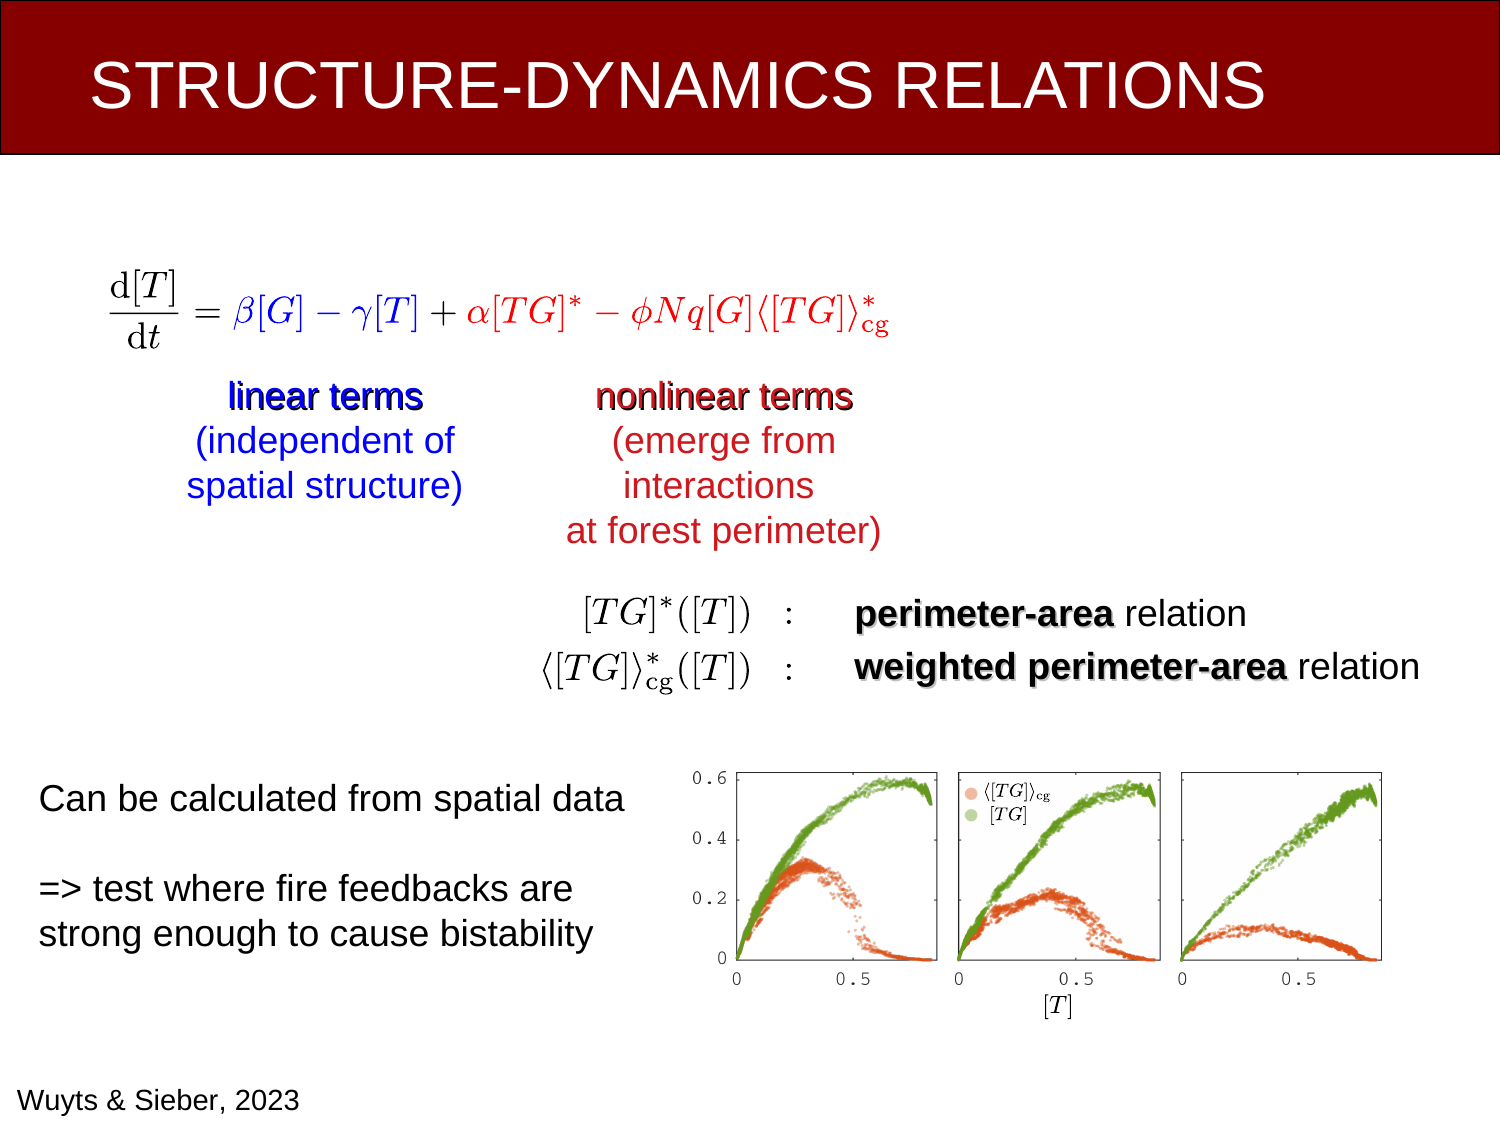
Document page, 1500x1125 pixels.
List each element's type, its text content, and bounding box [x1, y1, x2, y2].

text_box [1045, 994, 1049, 1020]
text_box [260, 294, 266, 333]
text_box [621, 651, 627, 690]
text_box [632, 651, 642, 690]
text_box [745, 294, 751, 333]
text_box [679, 651, 689, 690]
text_box [352, 306, 372, 331]
text_box [494, 294, 500, 333]
text_box [709, 294, 715, 333]
text_box [0, 0, 1500, 154]
text_box [569, 294, 581, 307]
text_box [758, 294, 768, 333]
text_box perimeter-area relation [839, 581, 1269, 634]
text_box [862, 320, 874, 333]
text_box [660, 596, 672, 608]
text_box [773, 294, 779, 333]
text_box [384, 297, 410, 323]
text_box [647, 652, 659, 664]
text_box [863, 294, 874, 307]
text_box [128, 322, 147, 349]
text_box [592, 653, 620, 681]
text_box [1009, 782, 1027, 802]
text_box [233, 296, 254, 330]
text_box [377, 294, 383, 333]
text_box linear terms (independent of spatial structure) [139, 363, 511, 559]
text_box [592, 598, 619, 624]
text_box [467, 306, 489, 324]
text_box [529, 294, 564, 333]
text_box [501, 297, 528, 323]
text_box weighted perimeter-area relation [839, 634, 1450, 740]
text_box [679, 595, 689, 634]
text_box [728, 651, 734, 690]
text_box [632, 296, 652, 331]
text_box [543, 651, 552, 690]
text_box [701, 654, 727, 680]
text_box [557, 651, 564, 690]
text_box [620, 595, 655, 634]
text_box [1029, 782, 1034, 802]
text_box [134, 269, 141, 307]
text_box [1049, 994, 1071, 1020]
picture [693, 771, 1383, 985]
text_box [701, 598, 727, 624]
text_box [740, 595, 749, 634]
text_box [740, 651, 749, 690]
text_box [694, 651, 700, 690]
text_box [694, 595, 700, 634]
text_box [728, 595, 734, 634]
text_box [110, 271, 130, 298]
text_box [716, 296, 744, 324]
text_box [992, 782, 1009, 802]
text_box [991, 806, 995, 825]
text_box [296, 294, 302, 333]
text_box [848, 294, 857, 333]
text_box [411, 294, 417, 333]
text_box [148, 324, 161, 349]
text_box [585, 595, 591, 634]
text_box [875, 320, 889, 338]
text_box [994, 807, 1008, 821]
text_box [984, 782, 990, 802]
text_box [1036, 793, 1050, 803]
text_box [430, 300, 456, 326]
text_box [780, 297, 807, 323]
text_box nonlinear terms (emerge from interactions at forest perimeter) [523, 363, 925, 559]
text_box [688, 306, 704, 330]
text_box [267, 296, 295, 324]
title STRUCTURE-DYNAMICS RELATIONS [74, 3, 1425, 160]
text_box [168, 269, 174, 307]
text_box [141, 272, 168, 298]
text_box [564, 654, 591, 680]
text_box Can be calculated from spatial data => test where fire feedbacks are strong enough to cause bistability [23, 766, 676, 962]
text_box [659, 677, 673, 695]
text_box [653, 297, 686, 323]
text_box [808, 294, 843, 333]
text_box [1008, 806, 1026, 825]
text_box Wuyts & Sieber, 2023 [2, 1038, 442, 1125]
text_box [646, 677, 658, 690]
